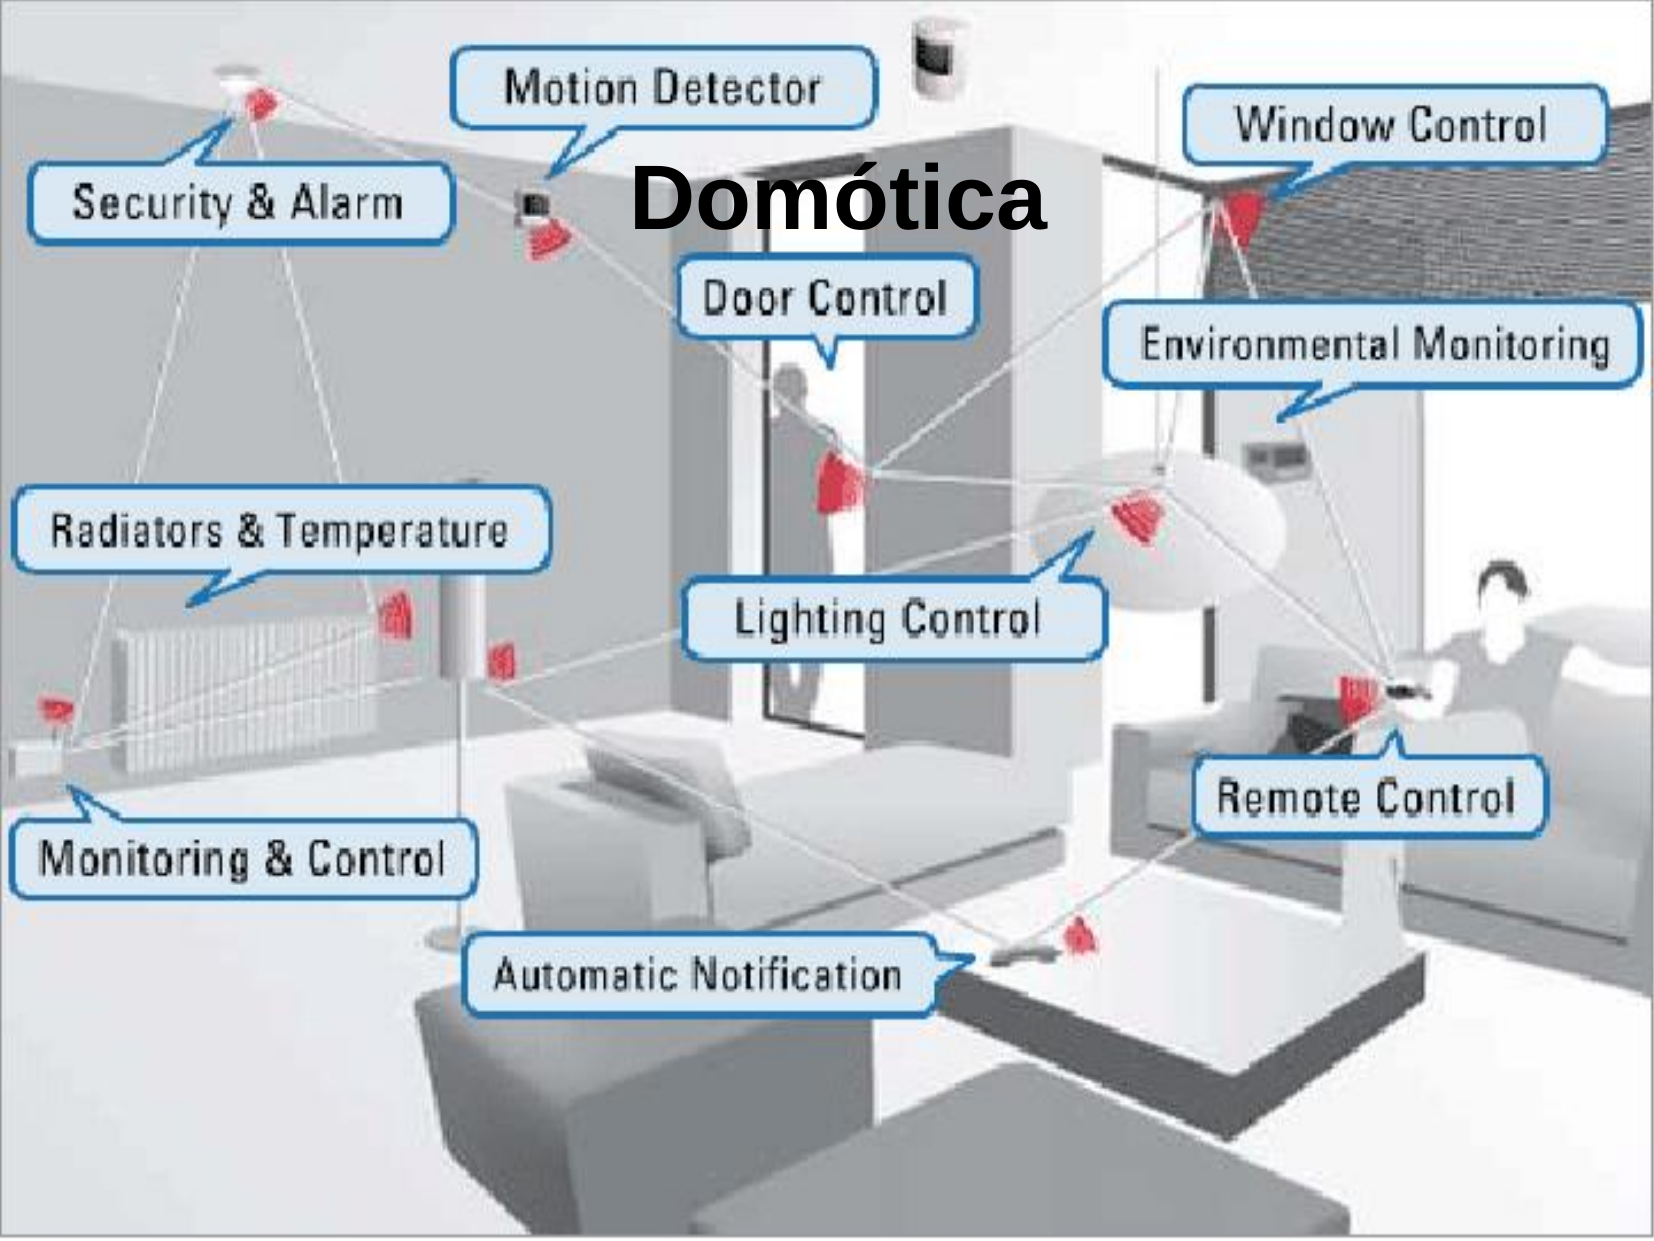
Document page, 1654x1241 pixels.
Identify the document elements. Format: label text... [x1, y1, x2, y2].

title Domótica [94, 94, 1583, 302]
picture [0, 0, 1654, 1241]
